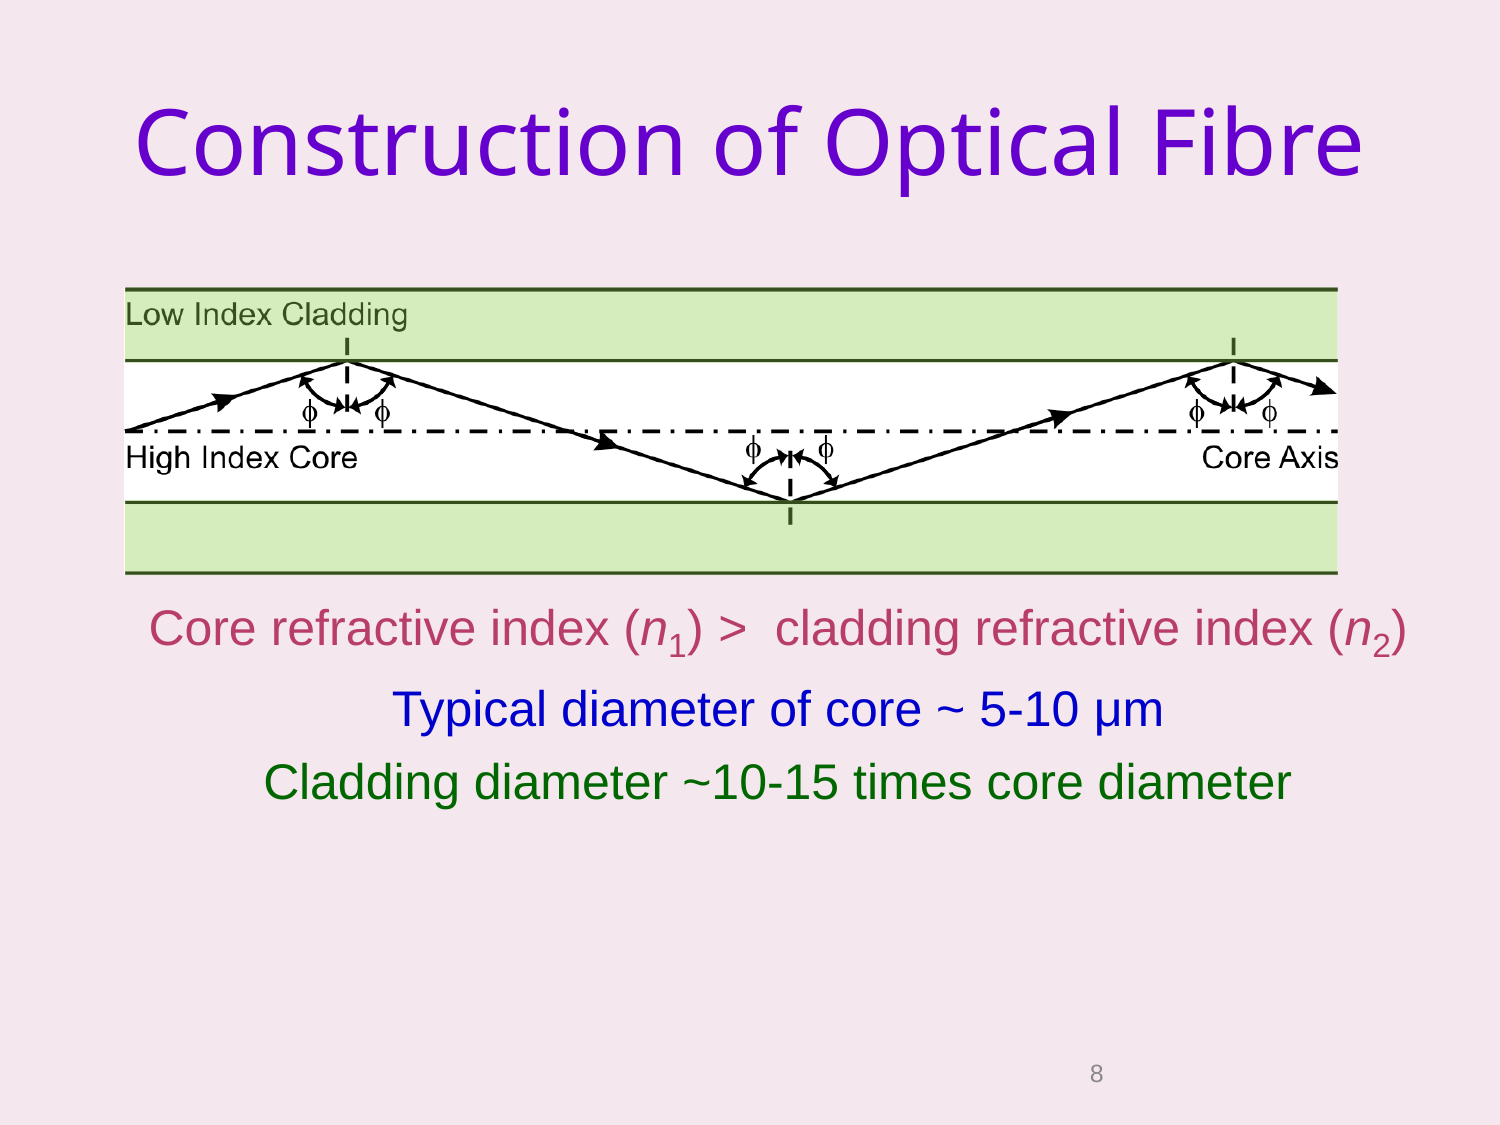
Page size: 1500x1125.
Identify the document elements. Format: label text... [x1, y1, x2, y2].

text_box [125, 287, 1338, 363]
title Construction of Optical Fibre [75, 45, 1426, 233]
text_box [125, 500, 1338, 575]
list Core refractive index (n1) > cladding refractive index (n2) Typical diameter of core ~ 5-10 μm Cladding diameter ~10-15 times core diameter [75, 587, 1426, 1005]
text_box [1074, 1042, 1426, 1103]
picture [124, 287, 1338, 575]
